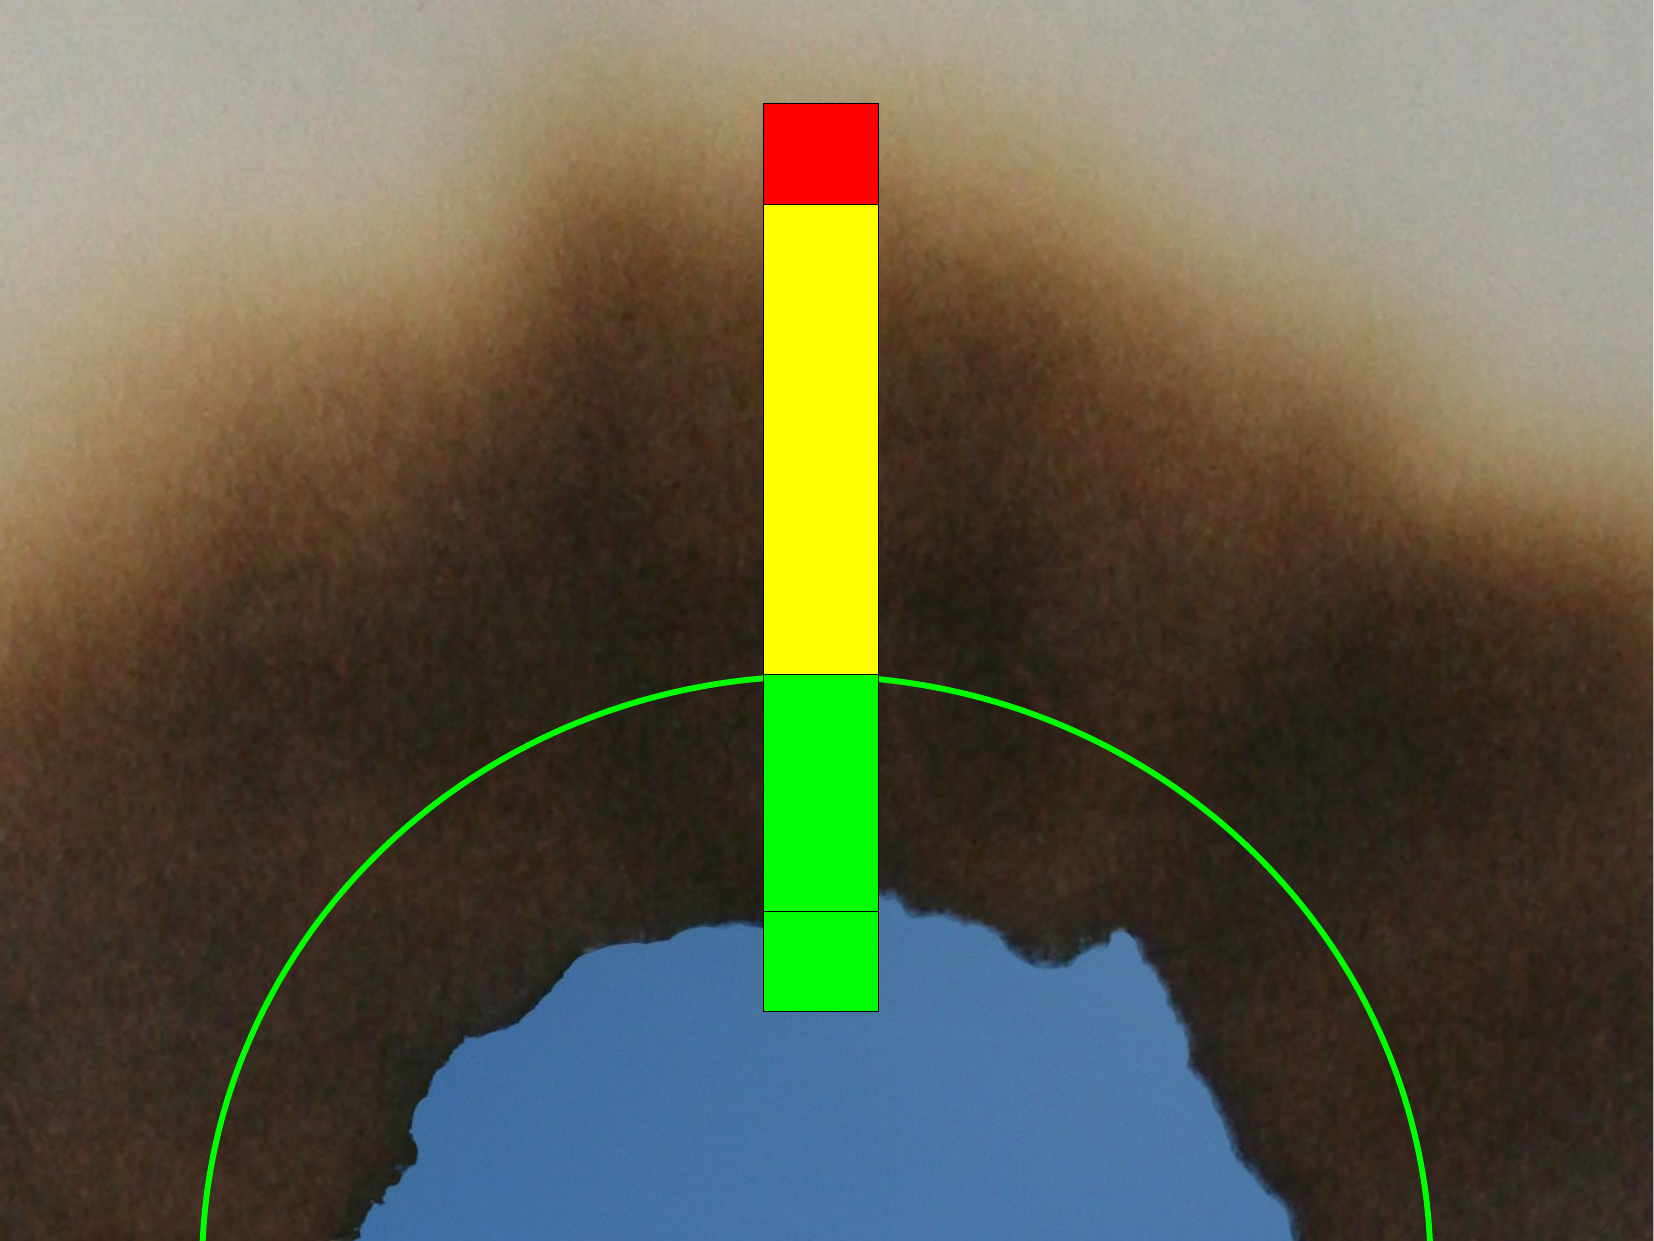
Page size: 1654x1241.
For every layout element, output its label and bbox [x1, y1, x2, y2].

picture [206, 682, 1426, 1241]
picture [0, 0, 1654, 1241]
text_box [763, 103, 879, 1012]
